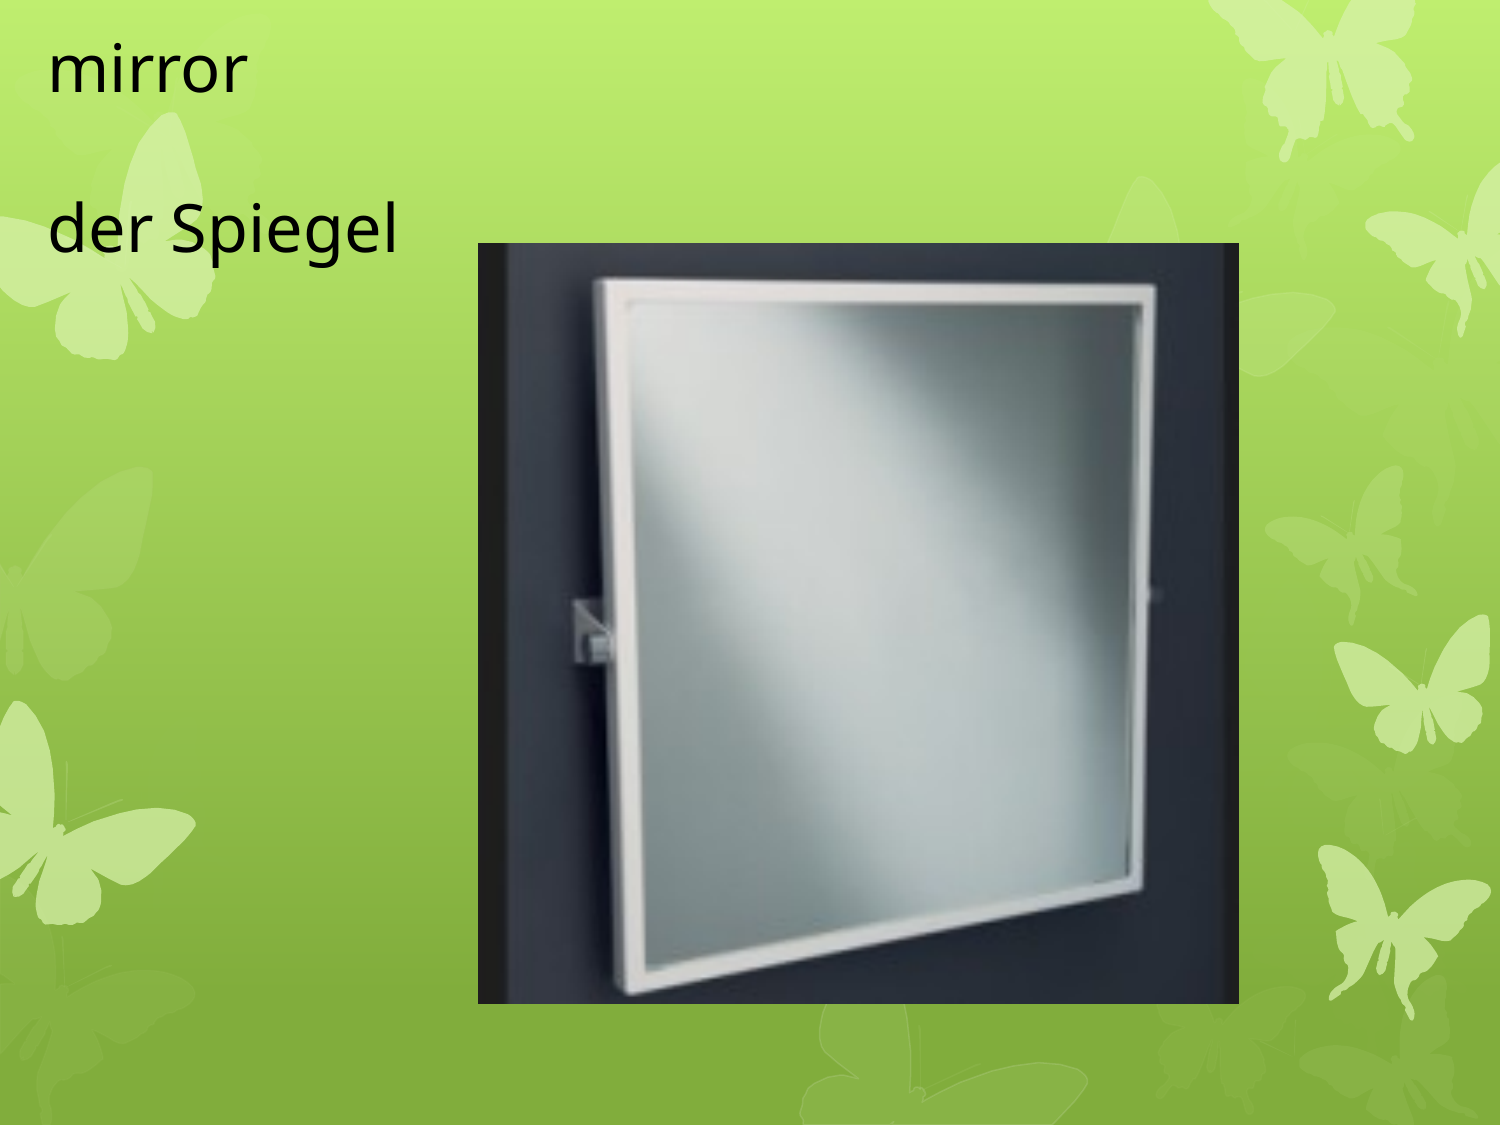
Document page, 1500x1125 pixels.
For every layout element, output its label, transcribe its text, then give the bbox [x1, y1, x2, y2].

text_box mirror der Spiegel [32, 18, 415, 274]
picture [478, 243, 1239, 1004]
